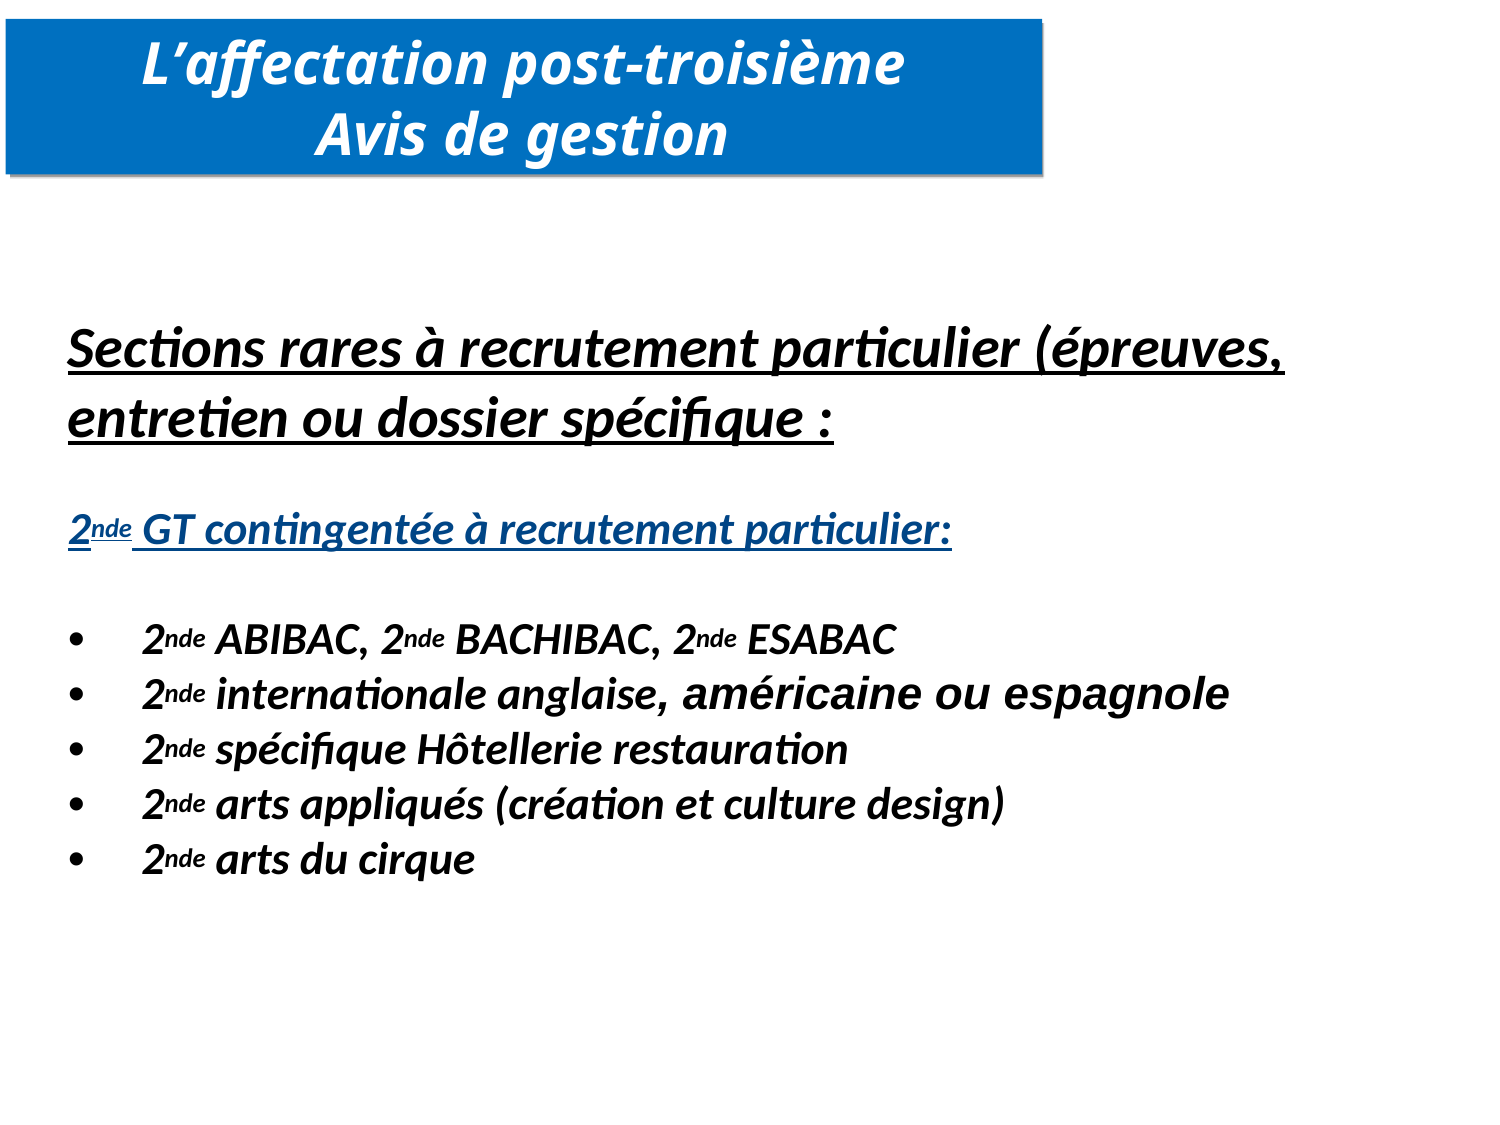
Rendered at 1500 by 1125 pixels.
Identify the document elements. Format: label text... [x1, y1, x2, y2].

text_box L’affectation post-troisième Avis de gestion [5, 18, 1043, 175]
text_box Sections rares à recrutement particulier (épreuves, entretien ou dossier spécifique : 2nde GT contingentée à recrutement particulier: • 2nde ABIBAC, 2nde BACHIBAC, 2nde ESABAC • 2nde internationale anglaise, américaine ou espagnole • 2nde spécifique Hôtellerie restauration • 2nde arts appliqués (création et culture design) • 2nde arts du cirque [53, 301, 1459, 992]
